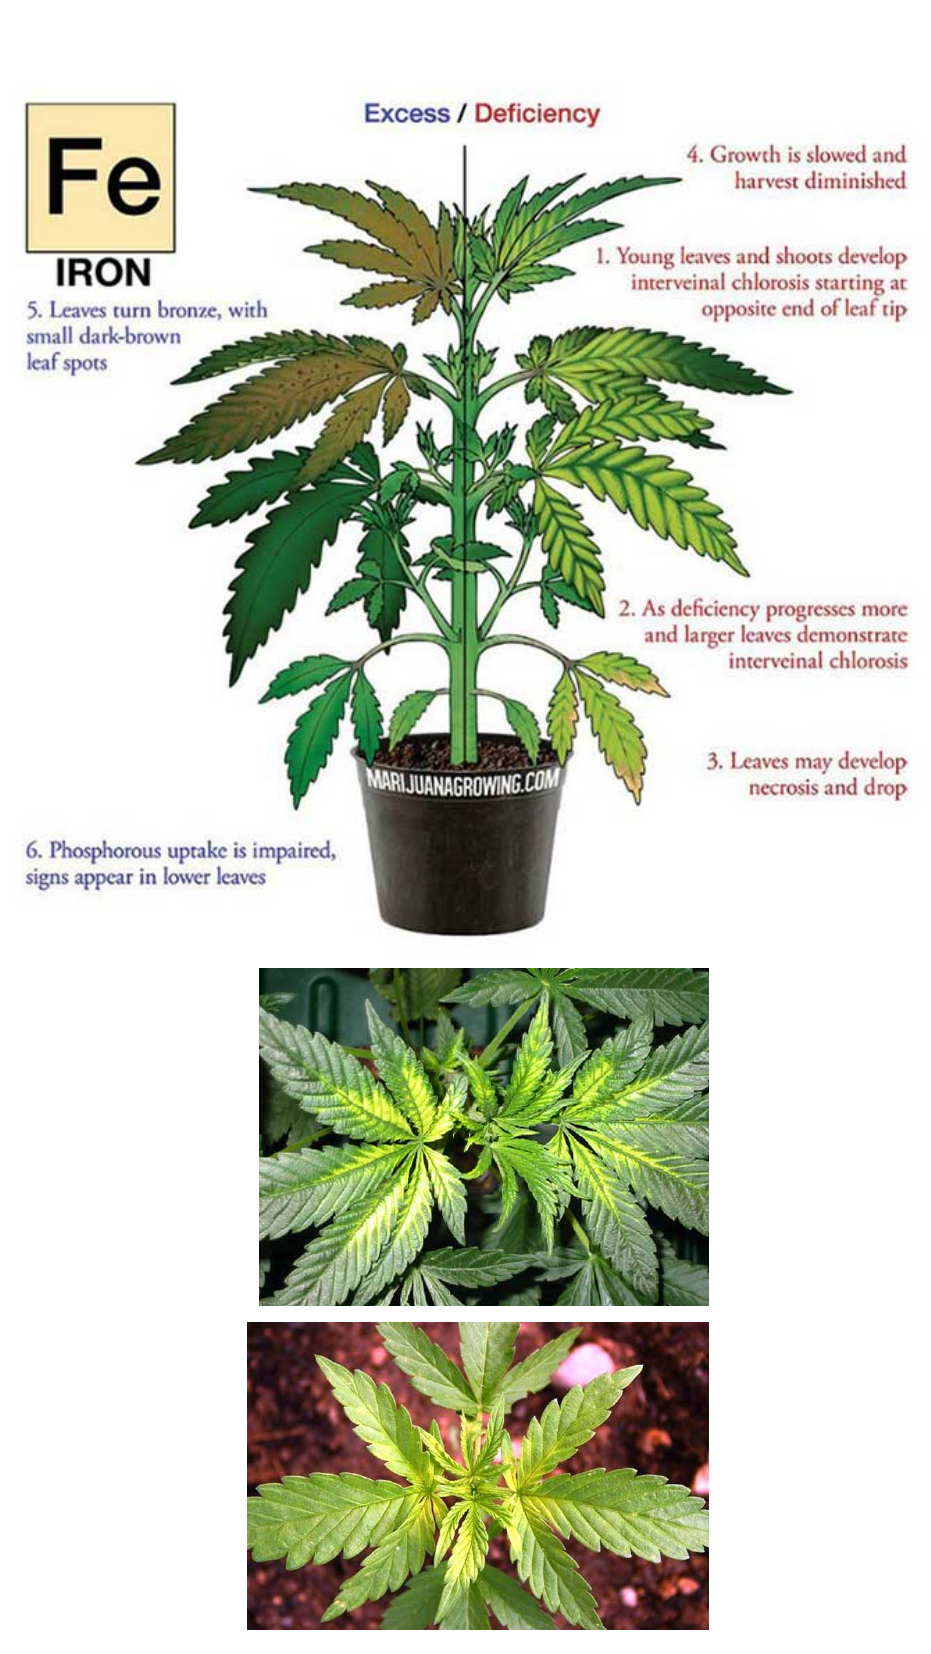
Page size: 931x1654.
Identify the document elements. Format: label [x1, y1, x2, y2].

picture [247, 1322, 709, 1630]
picture [0, 23, 931, 1306]
